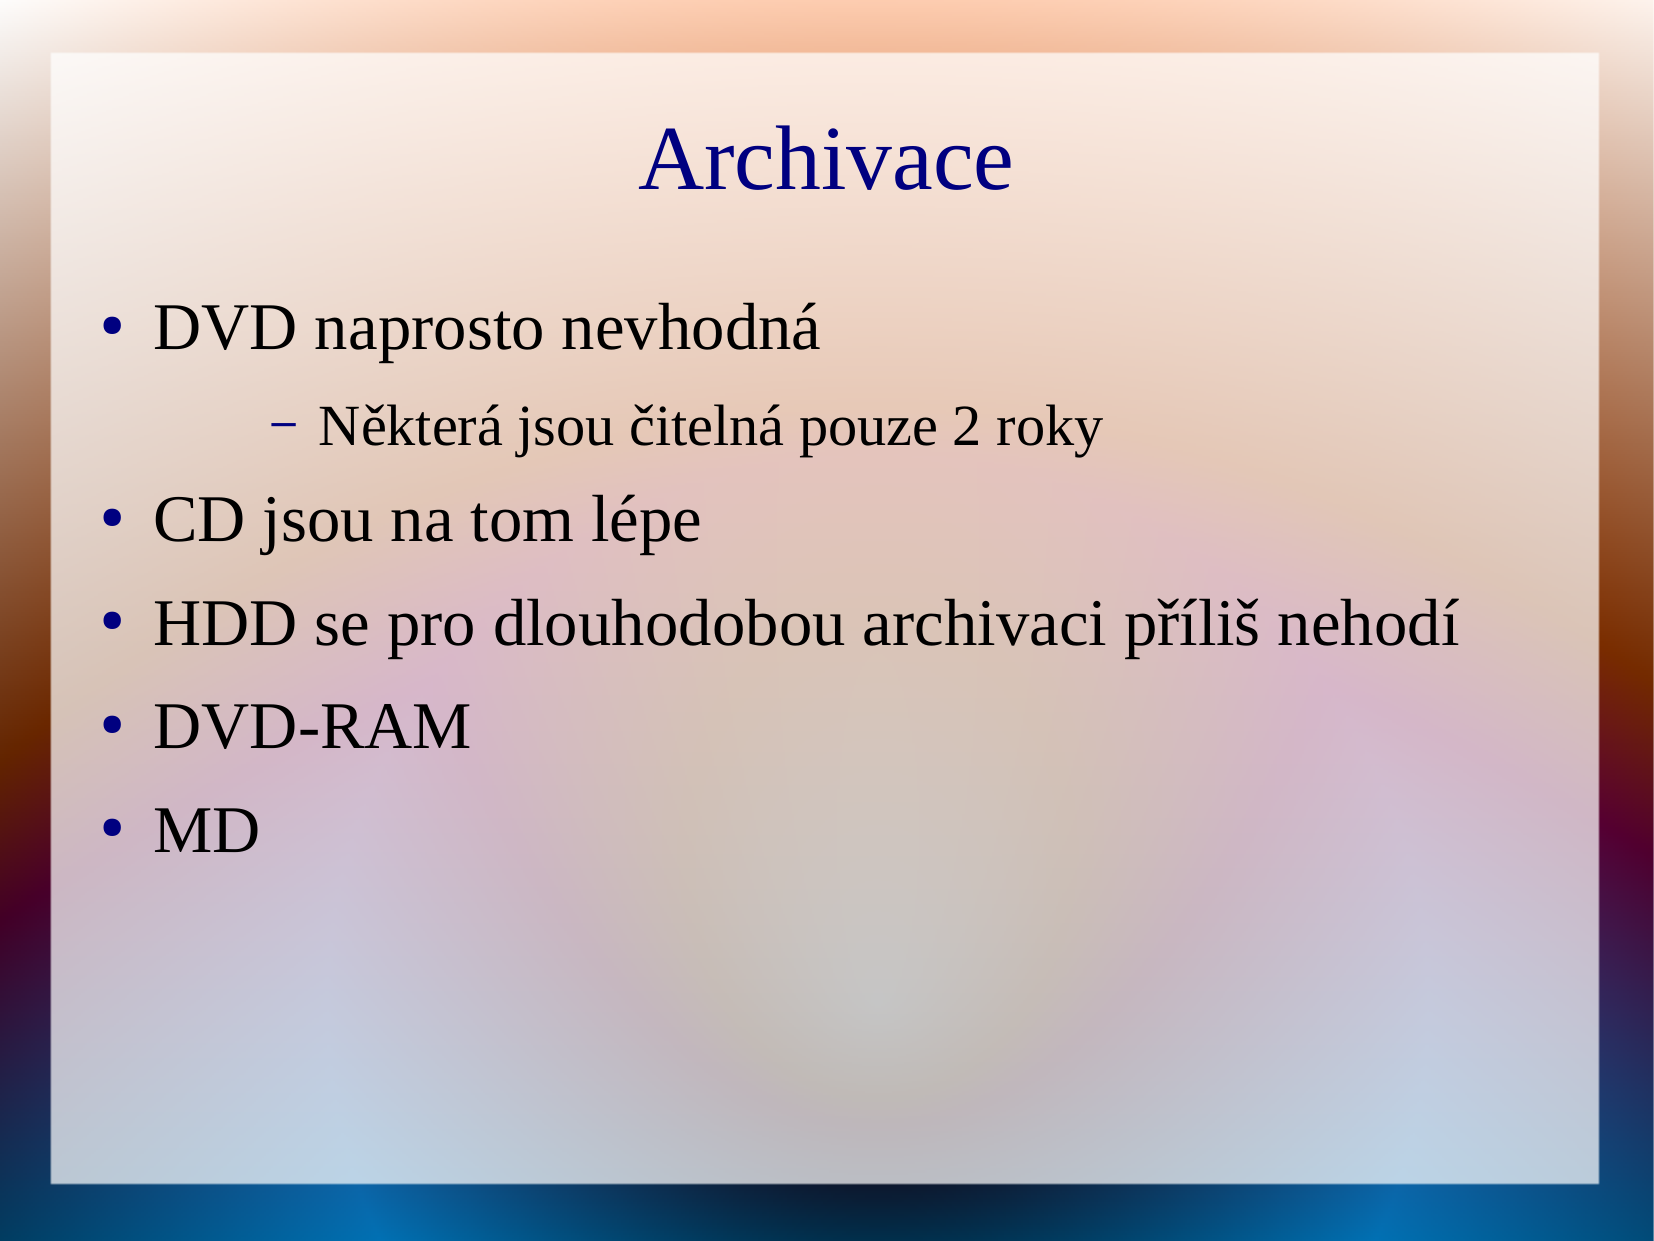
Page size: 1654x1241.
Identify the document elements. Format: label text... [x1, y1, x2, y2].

list DVD naprosto nevhodná Některá jsou čitelná pouze 2 roky CD jsou na tom lépe HDD se pro dlouhodobou archivaci příliš nehodí DVD-RAM MD [82, 290, 1571, 1094]
picture [0, 0, 1654, 1241]
title Archivace [82, 62, 1571, 256]
